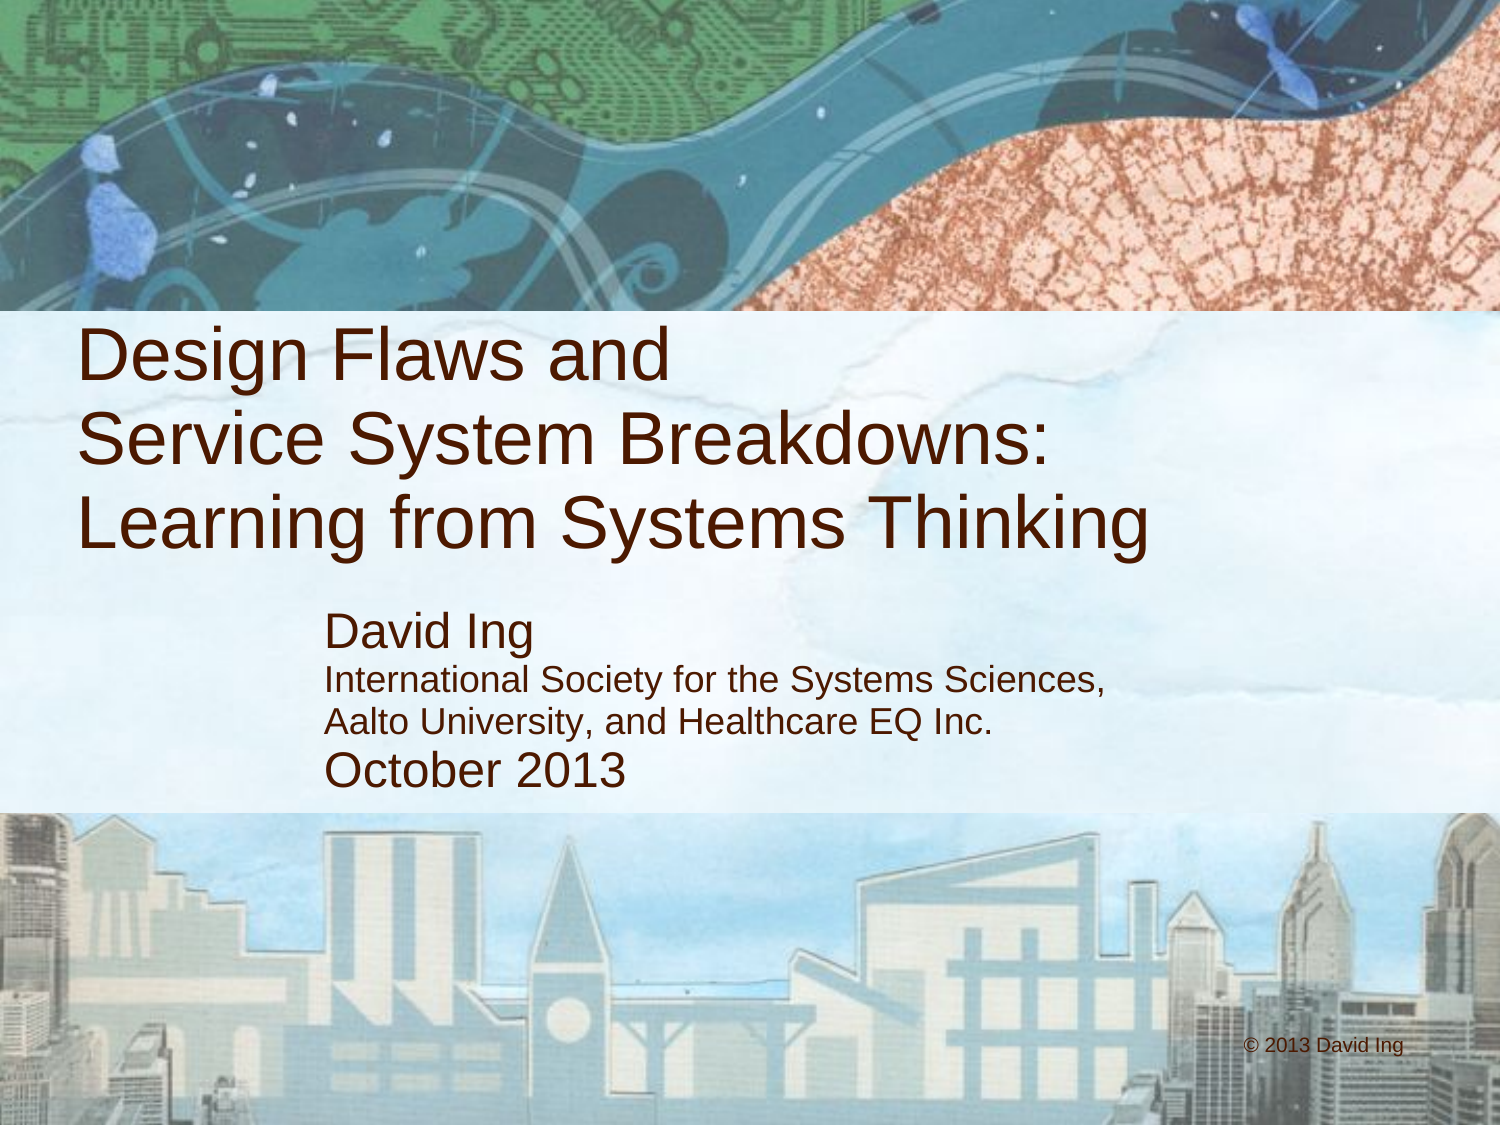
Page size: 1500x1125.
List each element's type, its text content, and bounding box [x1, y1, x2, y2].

list David Ing International Society for the Systems Sciences, Aalto University, and Healthcare EQ Inc. October 2013 [324, 602, 1375, 799]
picture [0, 0, 1500, 1125]
title Design Flaws and Service System Breakdowns: Learning from Systems Thinking [76, 312, 1358, 565]
